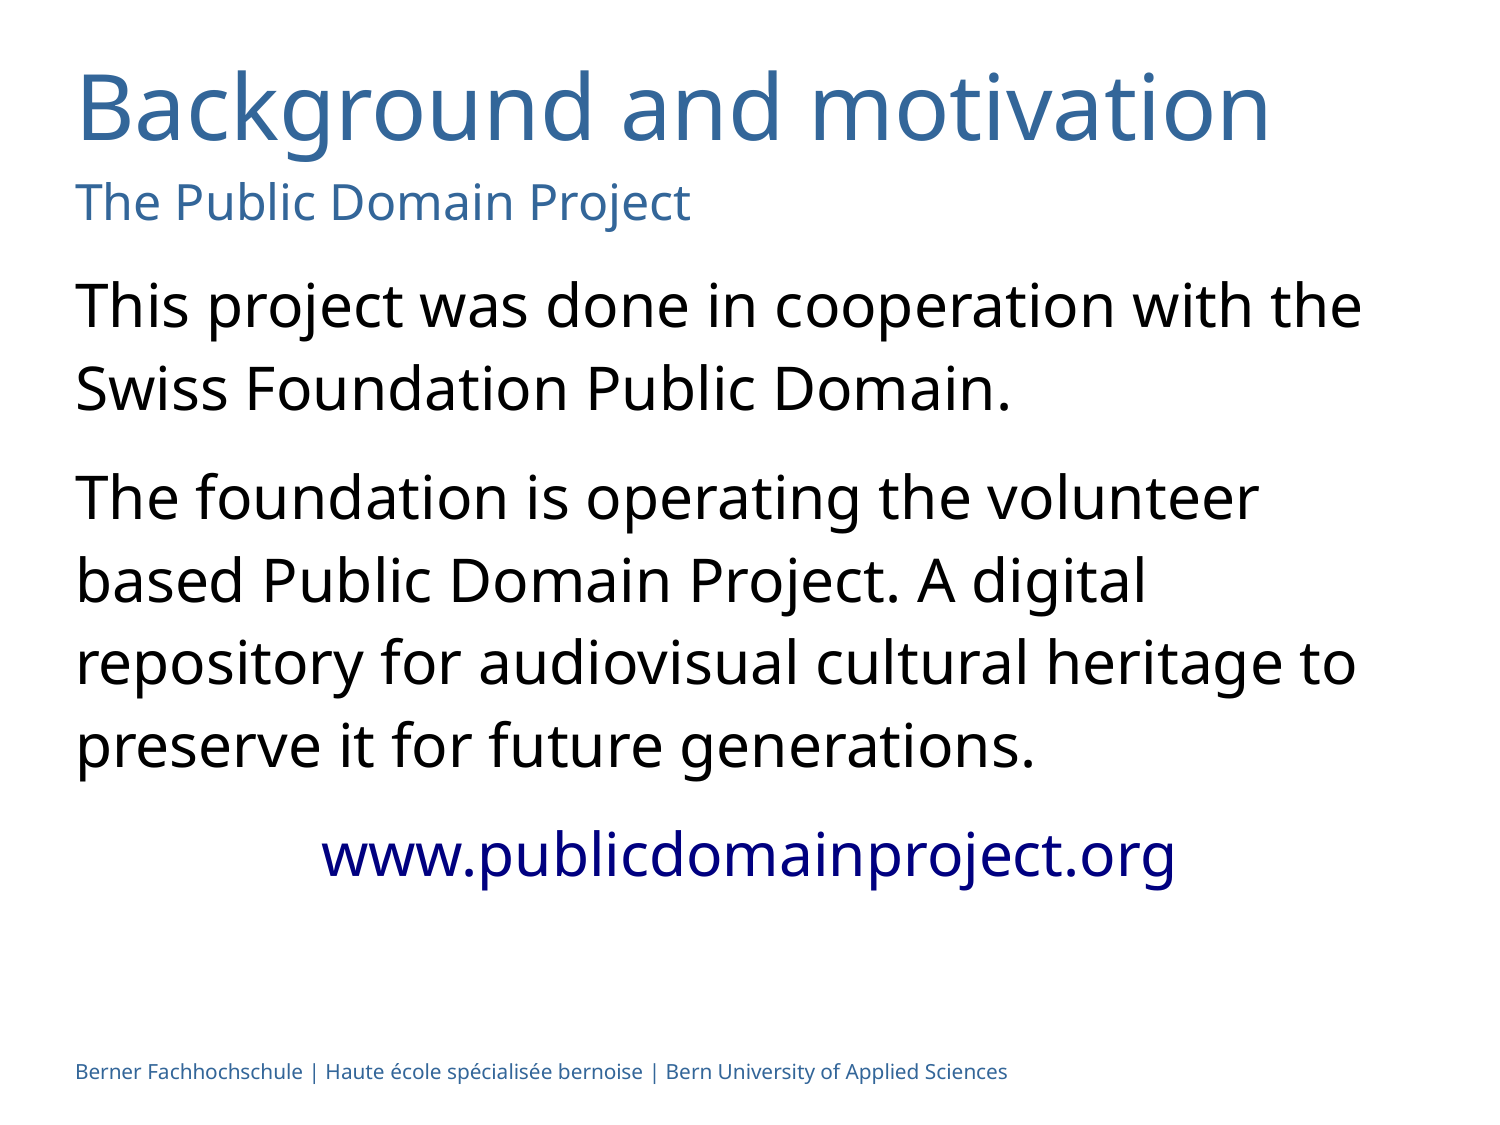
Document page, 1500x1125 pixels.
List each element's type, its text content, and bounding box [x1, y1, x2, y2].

title Background and motivation The Public Domain Project [75, 29, 1425, 248]
list This project was done in cooperation with the Swiss Foundation Public Domain. The foundation is operating the volunteer based Public Domain Project. A digital repository for audiovisual cultural heritage to preserve it for future generations. www.publicdomainproject.org [75, 263, 1425, 1006]
